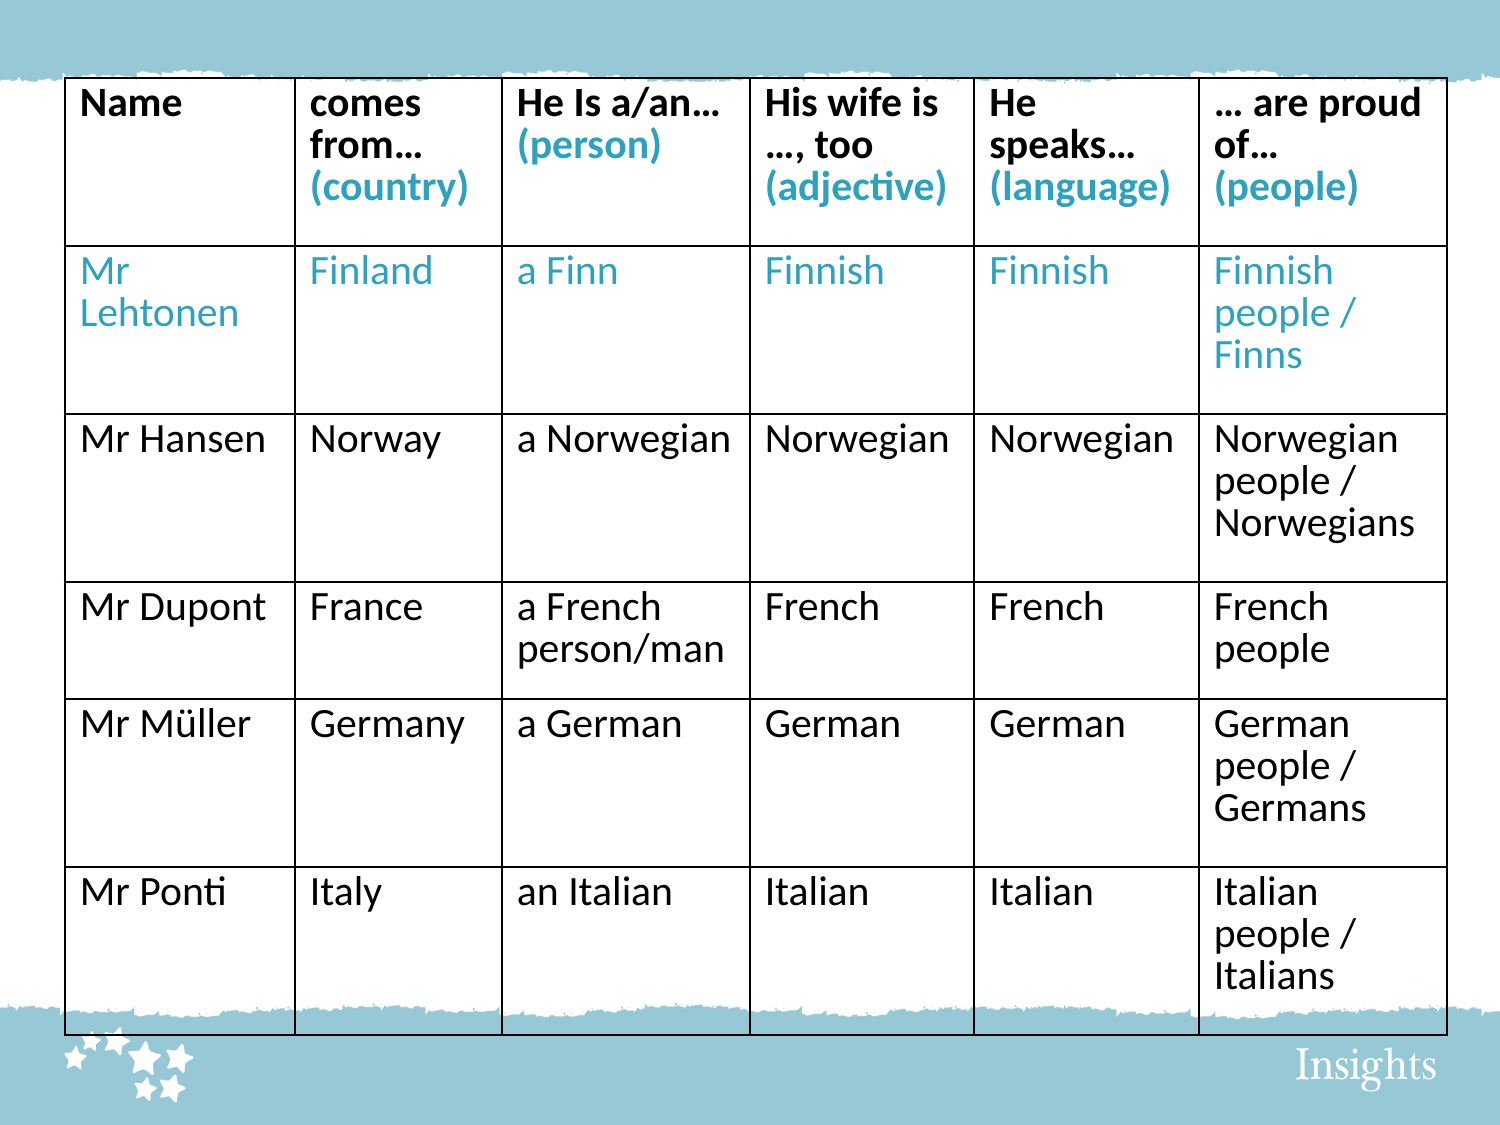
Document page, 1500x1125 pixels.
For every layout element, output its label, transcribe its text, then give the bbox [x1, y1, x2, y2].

table_cell Italy [296, 868, 501, 1034]
table_cell Norwegian [975, 415, 1198, 581]
table_cell German people / Germans [1200, 700, 1446, 866]
table_cell Mr Hansen [66, 415, 294, 581]
table_header His wife is …, too (adjective) [751, 79, 973, 245]
table_cell French [975, 583, 1198, 698]
table_cell Italian [975, 868, 1198, 1034]
table_cell France [296, 583, 501, 698]
table_cell Norwegian [751, 415, 973, 581]
table_header He Is a/an… (person) [503, 79, 749, 245]
table_cell Finland [296, 247, 501, 413]
table_cell a Norwegian [503, 415, 749, 581]
table_cell Mr Ponti [66, 868, 294, 1034]
table_cell an Italian [503, 868, 749, 1034]
table_cell Mr Dupont [66, 583, 294, 698]
table_cell Finnish [751, 247, 973, 413]
table_cell French [751, 583, 973, 698]
table_cell Italian [751, 868, 973, 1034]
table_cell Norway [296, 415, 501, 581]
table_cell German [751, 700, 973, 866]
table_header … are proud of… (people) [1200, 79, 1446, 245]
table_header Name [66, 79, 294, 245]
table_cell French people [1200, 583, 1446, 698]
table_cell Italian people / Italians [1200, 868, 1446, 1034]
table_cell a German [503, 700, 749, 866]
table_cell Mr Lehtonen [66, 247, 294, 413]
table_cell German [975, 700, 1198, 866]
table_cell a French person/man [503, 583, 749, 698]
table_cell Finnish [975, 247, 1198, 413]
table_cell Mr Müller [66, 700, 294, 866]
picture [0, 0, 1500, 1125]
table_header comes from… (country) [296, 79, 501, 245]
table_cell Finnish people / Finns [1200, 247, 1446, 413]
table_cell Norwegian people / Norwegians [1200, 415, 1446, 581]
table_header He speaks… (language) [975, 79, 1198, 245]
table_cell a Finn [503, 247, 749, 413]
table_cell Germany [296, 700, 501, 866]
